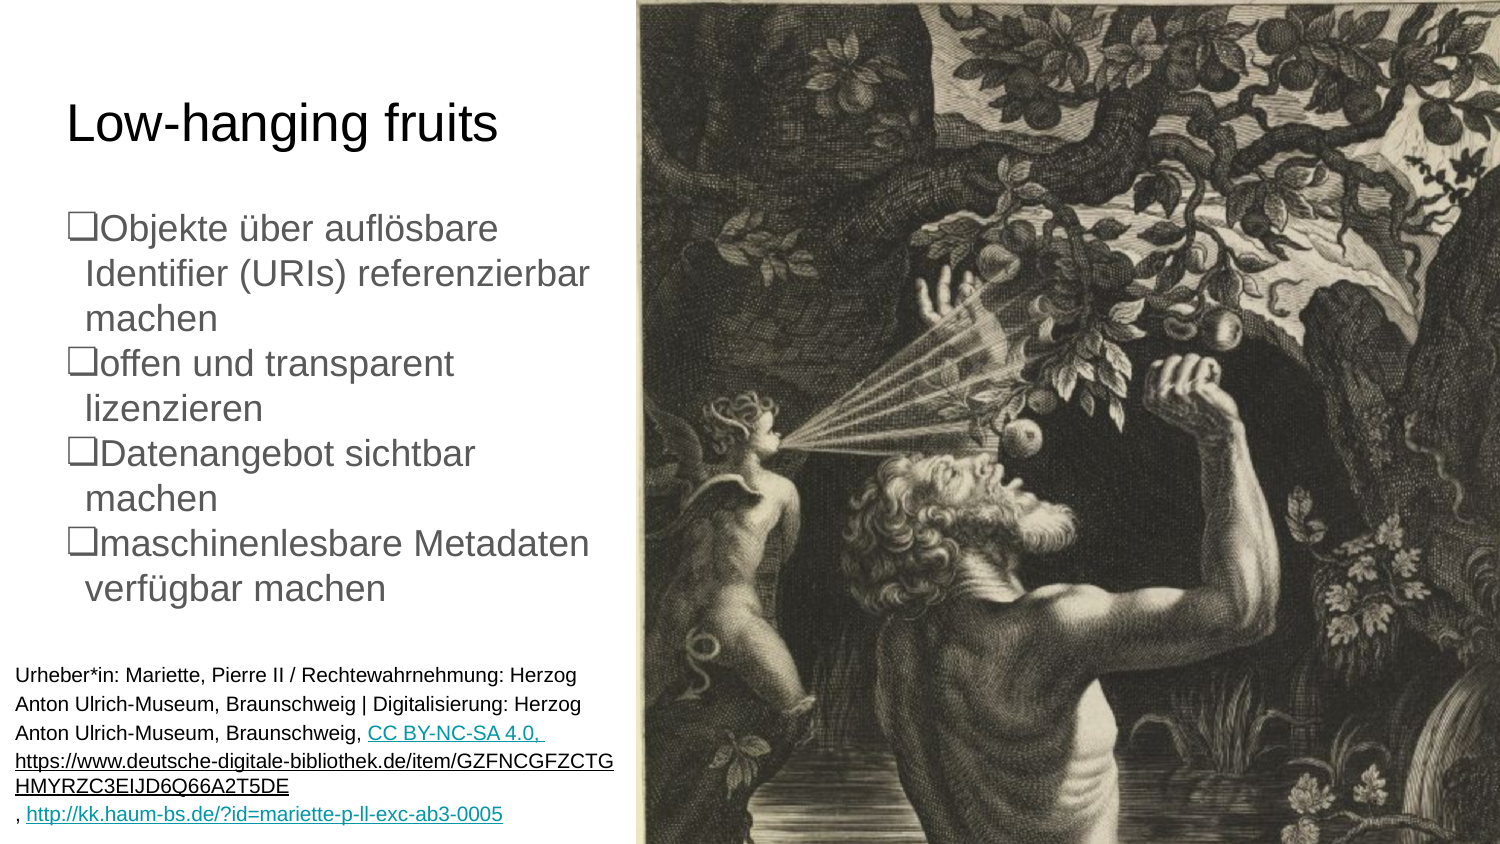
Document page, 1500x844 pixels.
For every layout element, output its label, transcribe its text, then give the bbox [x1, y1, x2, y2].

list Objekte über auflösbare Identifier (URIs) referenzierbar machen offen und transparent lizenzieren Datenangebot sichtbar machen maschinenlesbare Metadaten verfügbar machen [51, 189, 619, 616]
picture [636, 0, 1500, 844]
text_box Urheber*in: Mariette, Pierre II / Rechtewahrnehmung: Herzog Anton Ulrich-Museum, Braunschweig | Digitalisierung: Herzog Anton Ulrich-Museum, Braunschweig, CC BY-NC-SA 4.0, https://www.deutsche-digitale-bibliothek.de/item/GZFNCGFZCTGHMYRZC3EIJD6Q66A2T5DE, http://kk.haum-bs.de/?id=mariette-p-ll-exc-ab3-0005 [0, 642, 637, 817]
title Low-hanging fruits [51, 72, 619, 167]
